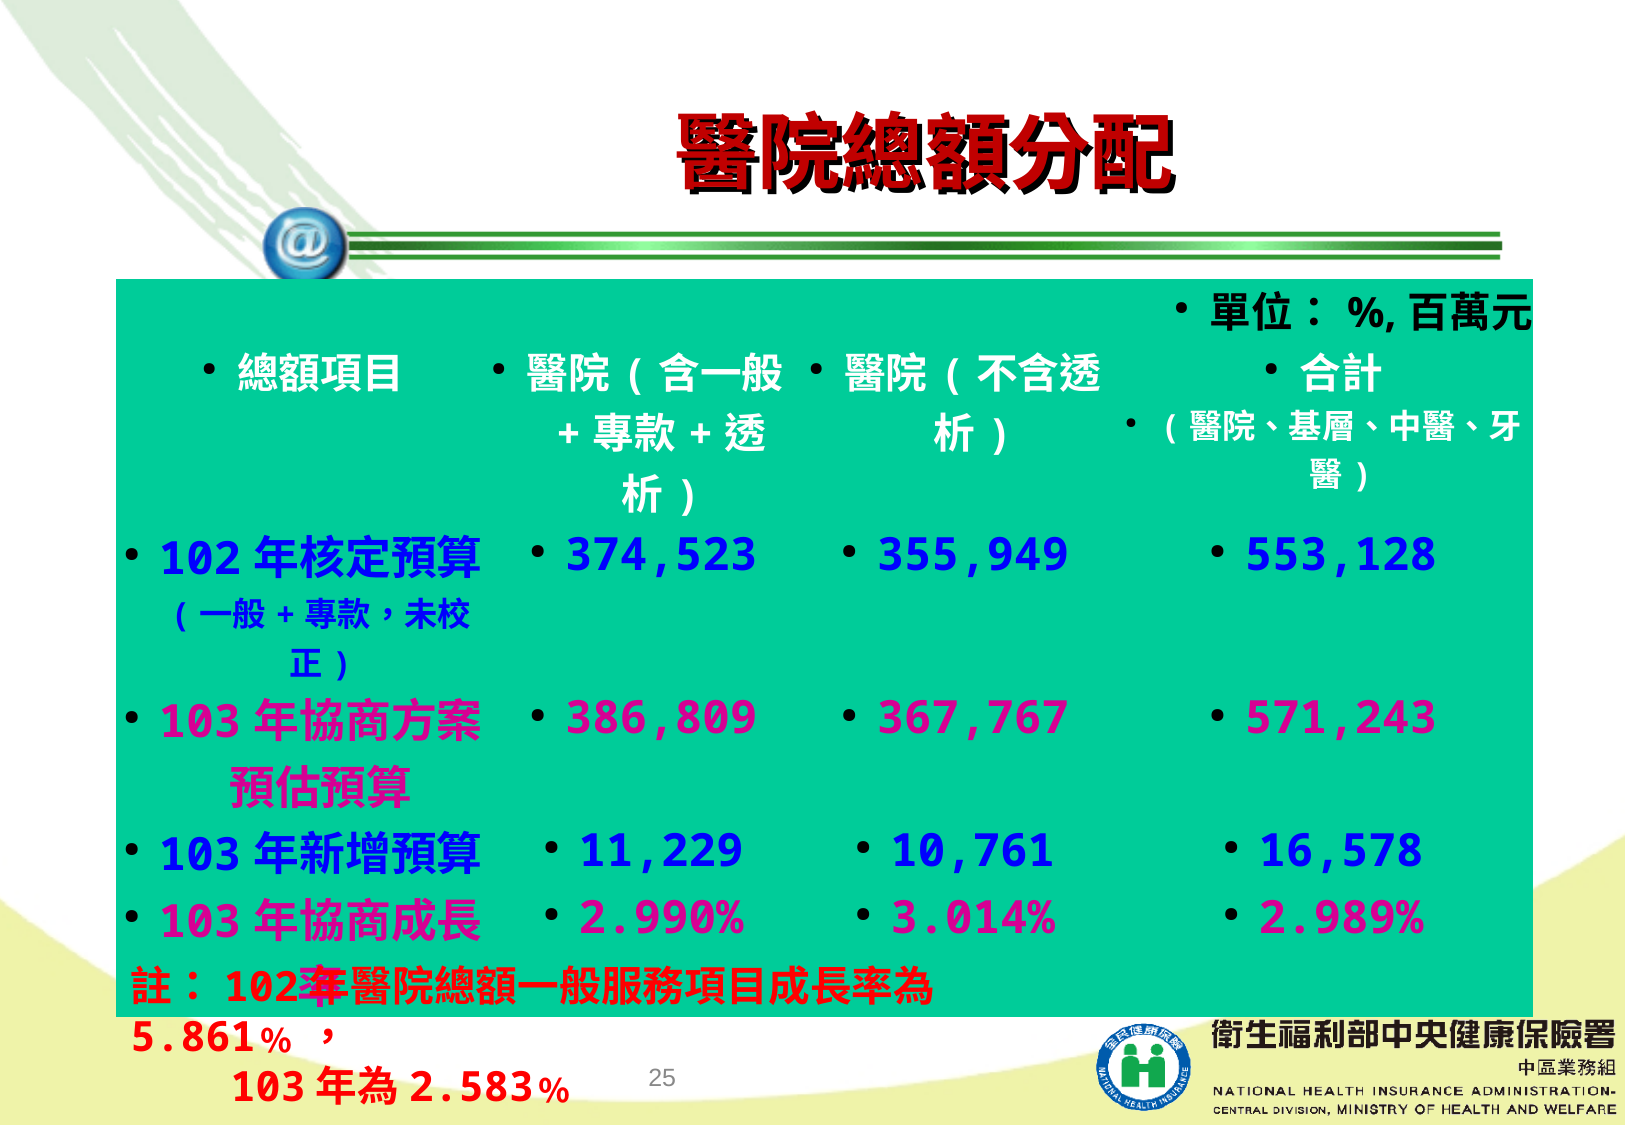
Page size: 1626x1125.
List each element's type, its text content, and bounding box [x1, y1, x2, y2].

table_cell 103年協商成長率 [116, 884, 491, 952]
table_cell 386,809 [491, 685, 796, 818]
table_cell 102年核定預算 (一般+專款，未校正) [116, 522, 491, 685]
table_cell 2.989% [1114, 884, 1533, 1017]
table_cell 2.990% [491, 884, 796, 952]
table_cell 571,243 [1114, 685, 1533, 818]
table_cell 10,761 [796, 818, 1114, 884]
table_cell 355,949 [796, 522, 1114, 685]
table_cell 11,229 [491, 818, 796, 884]
table_cell 553,128 [1114, 522, 1533, 685]
table_cell 16,578 [1114, 818, 1533, 884]
table_cell 合計 (醫院、基層、中醫、牙醫) [1114, 340, 1533, 522]
table_cell 103年新增預算 [116, 818, 491, 884]
table_header 單位：%,百萬元 [116, 279, 1533, 340]
table_cell 374,523 [491, 522, 796, 685]
table_cell 103年協商方案 預估預算 [116, 685, 491, 818]
text_box 註：102年醫院總額一般服務項目成長率為5.861﹪， 103年為2.583﹪ [116, 952, 1108, 1118]
table_cell 3.014% [796, 884, 1114, 1017]
table_cell 總額項目 [116, 340, 491, 522]
title 醫院總額分配 [304, 90, 1544, 209]
table_cell 醫院(含一般+專款+透析) [491, 340, 796, 522]
table_cell 醫院(不含透析) [796, 340, 1114, 522]
table_cell 367,767 [796, 685, 1114, 818]
